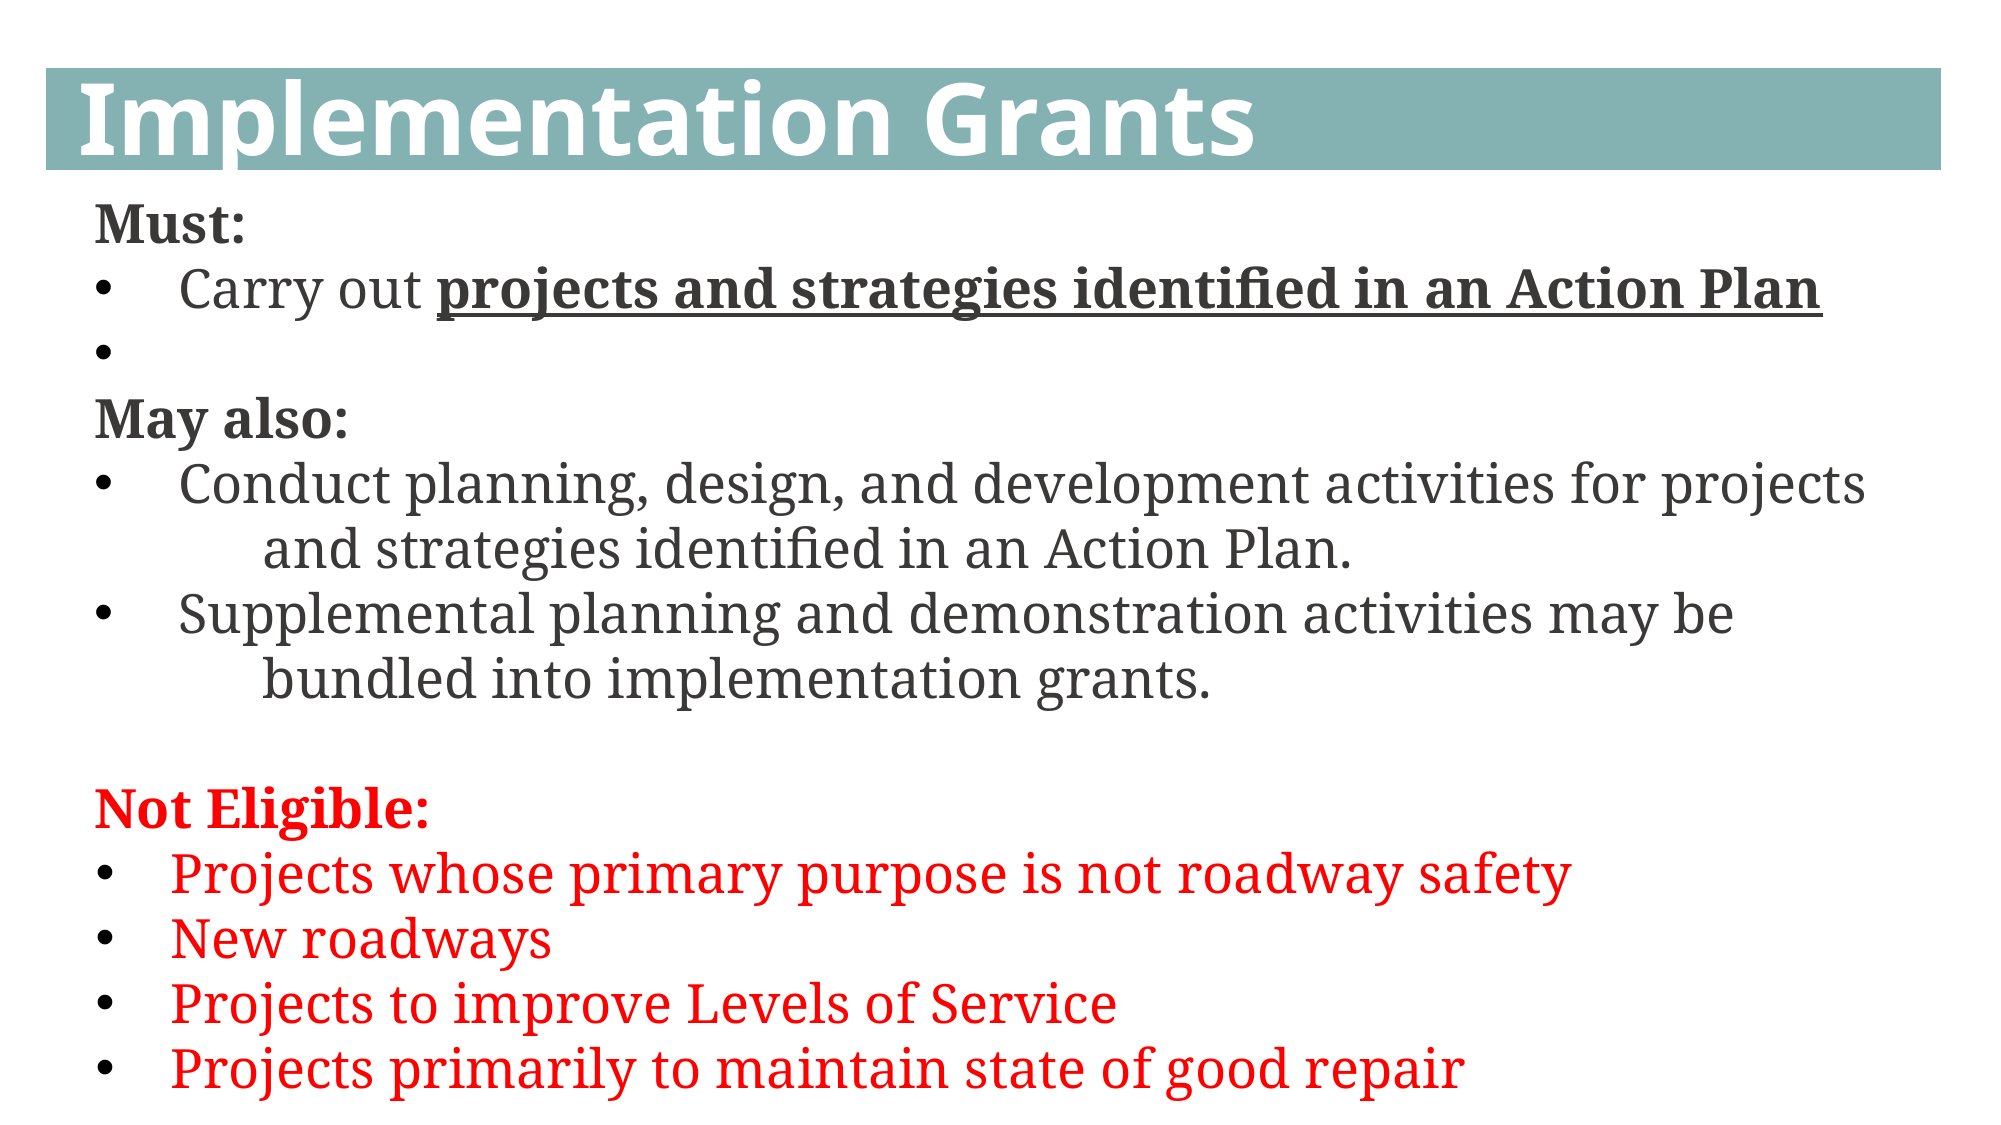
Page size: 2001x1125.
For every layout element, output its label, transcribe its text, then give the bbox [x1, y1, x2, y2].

text_box Implementation Grants [63, 47, 1818, 184]
text_box [1818, 68, 1941, 170]
text_box Must: Carry out projects and strategies identified in an Action Plan May also: Conduct planning, design, and development activities for projects and strategies identified in an Action Plan. Supplemental planning and demonstration activities may be bundled into implementation grants. Not Eligible: Projects whose primary purpose is not roadway safety New roadways Projects to improve Levels of Service Projects primarily to maintain state of good repair [79, 181, 1942, 1116]
text_box [46, 68, 63, 170]
